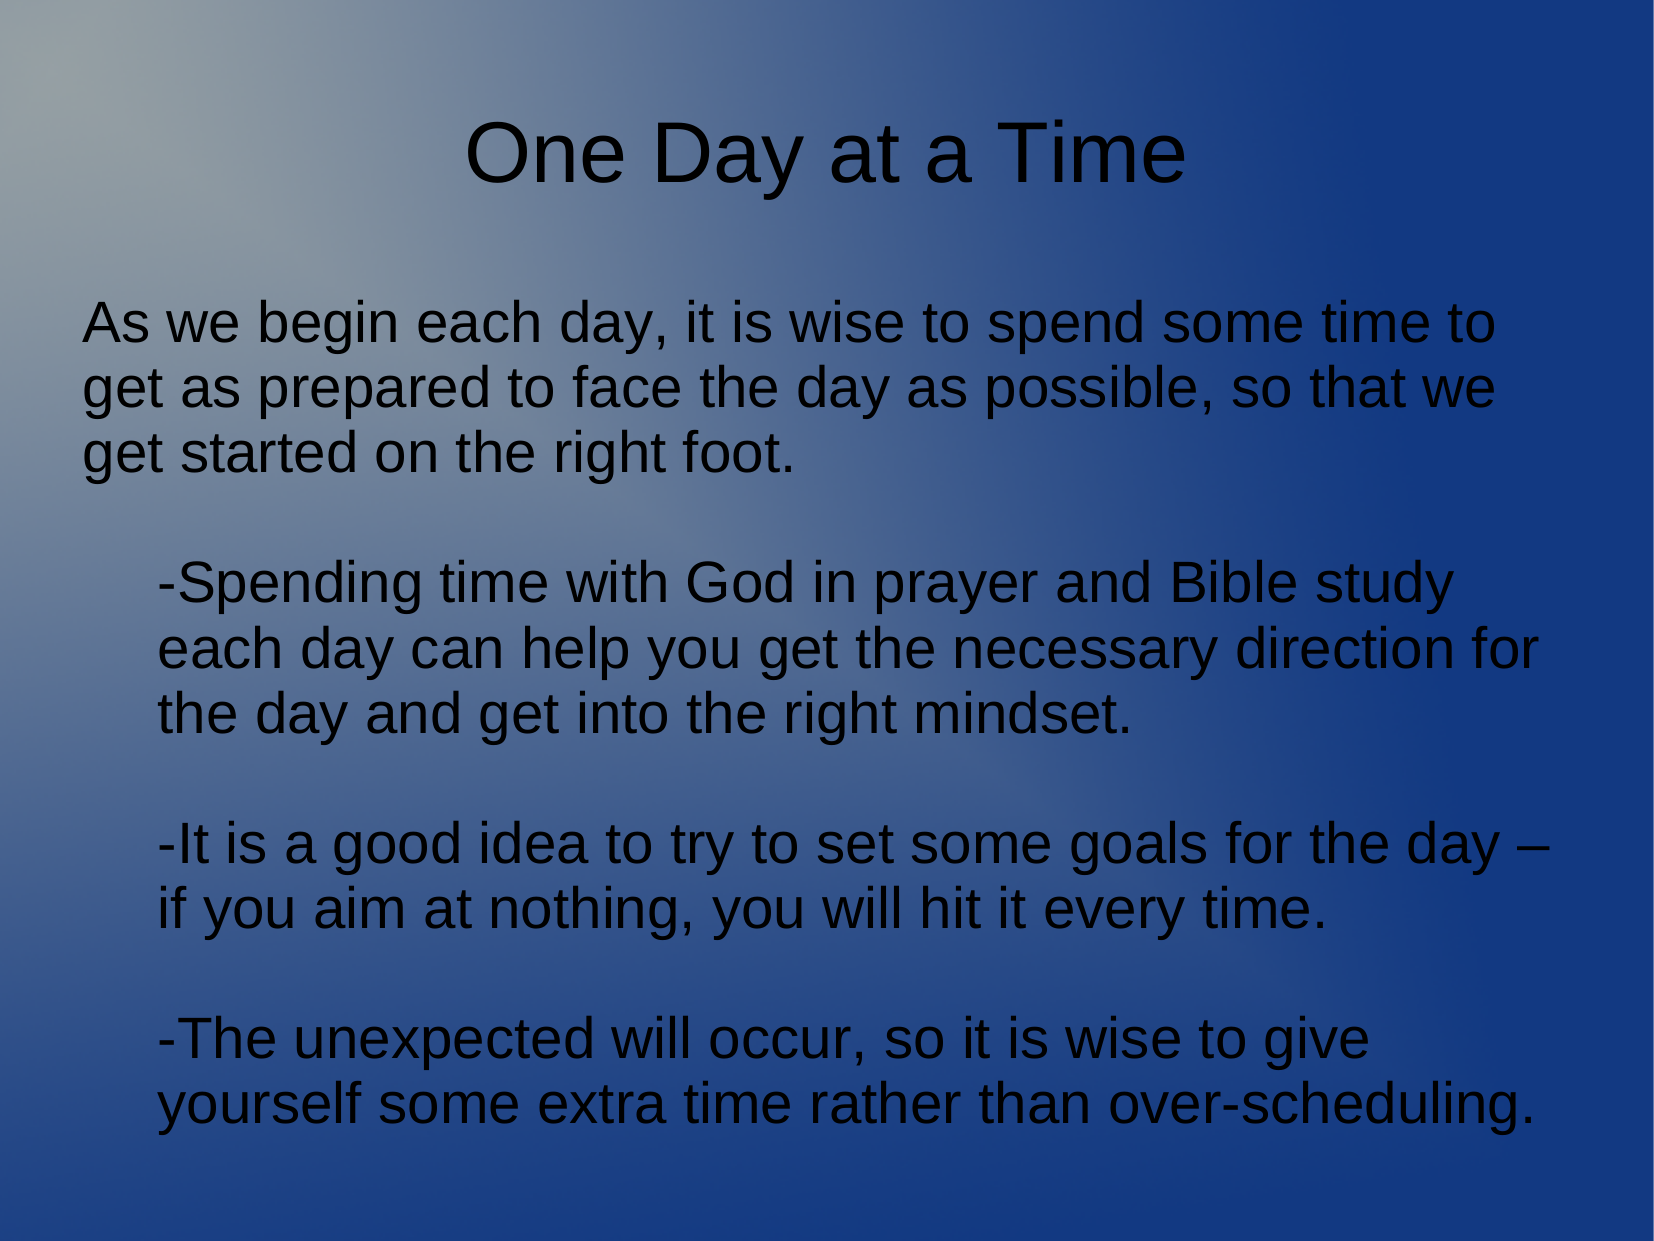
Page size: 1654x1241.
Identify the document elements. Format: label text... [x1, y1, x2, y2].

picture [0, 0, 1654, 1241]
title One Day at a Time [82, 49, 1571, 257]
subtitle As we begin each day, it is wise to spend some time to get as prepared to face the day as possible, so that we get started on the right foot. -Spending time with God in prayer and Bible study each day can help you get the necessary direction for the day and get into the right mindset. -It is a good idea to try to set some goals for the day – if you aim at nothing, you will hit it every time. -The unexpected will occur, so it is wise to give yourself some extra time rather than over-scheduling. [82, 290, 1571, 1241]
